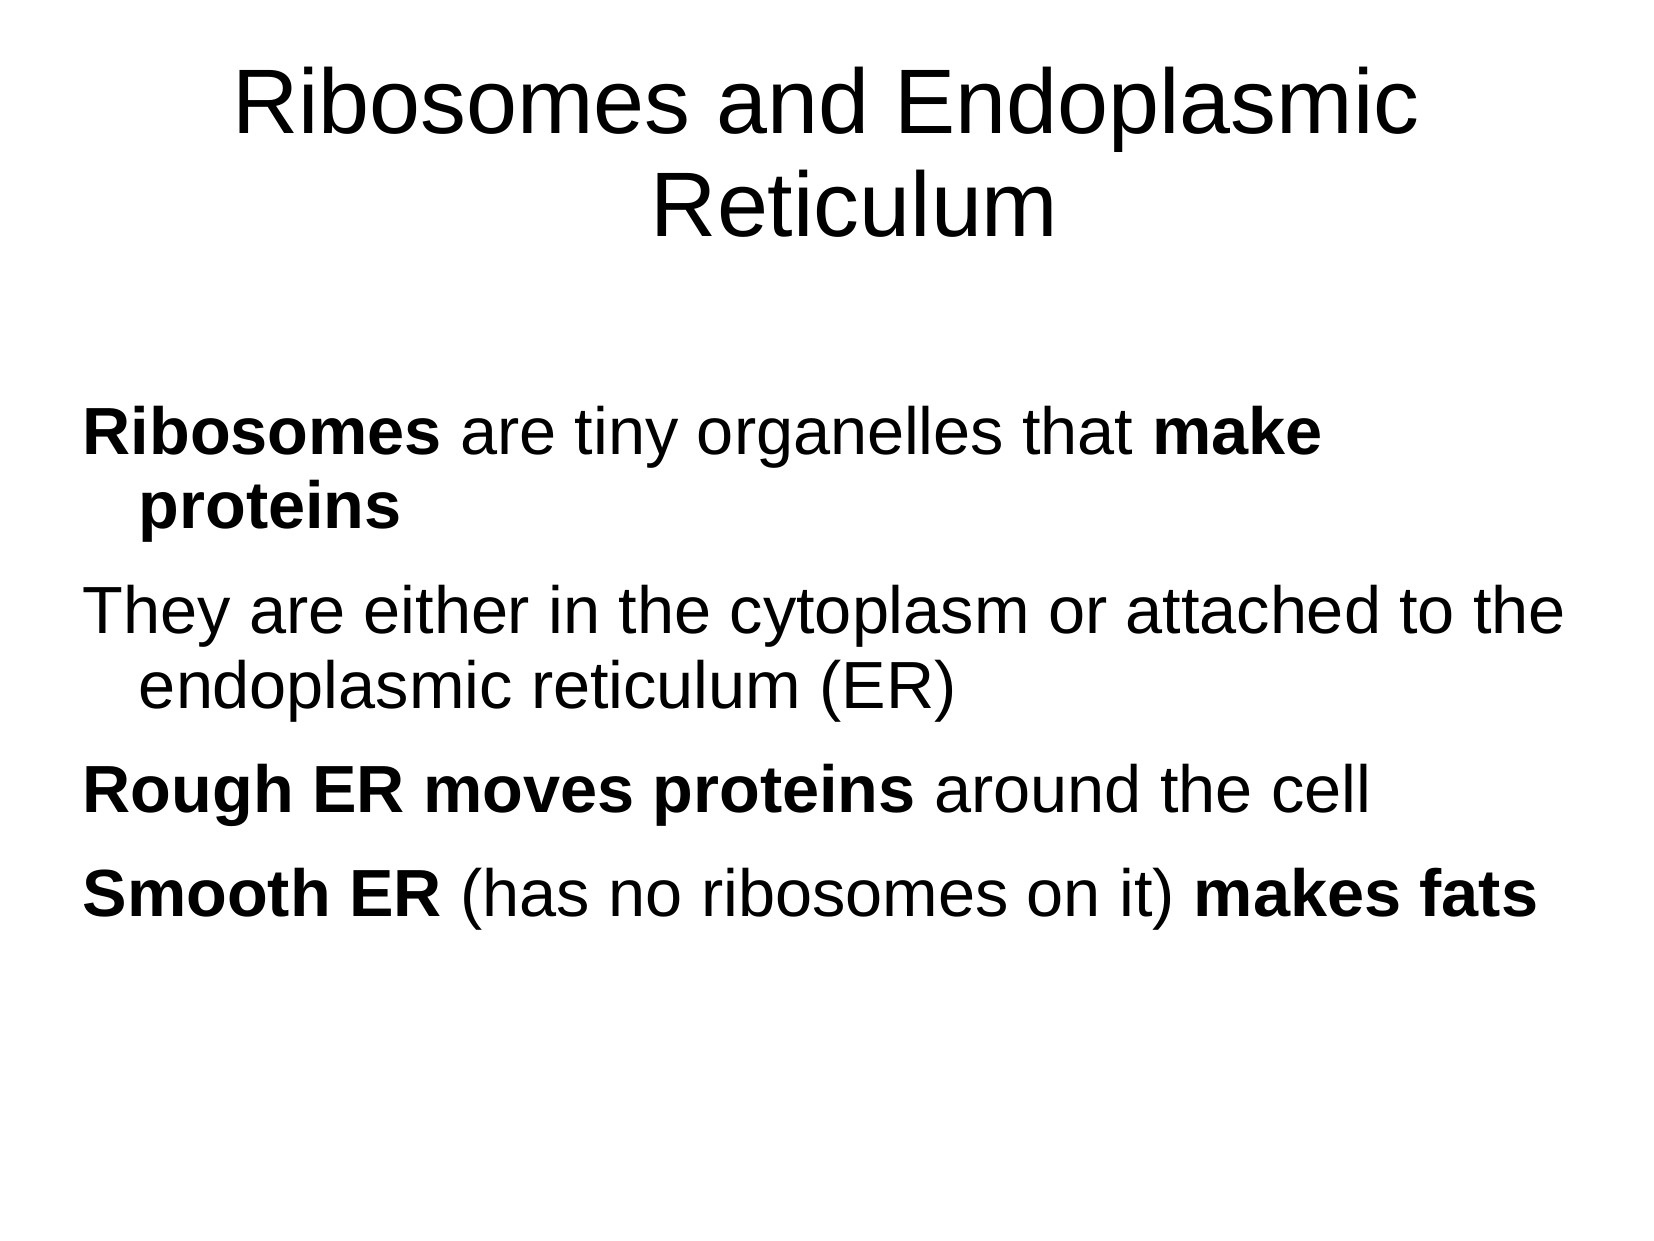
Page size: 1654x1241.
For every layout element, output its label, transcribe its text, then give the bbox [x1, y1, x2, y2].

title Ribosomes and Endoplasmic Reticulum [82, 50, 1571, 256]
list Ribosomes are tiny organelles that make proteins They are either in the cytoplasm or attached to the endoplasmic reticulum (ER) Rough ER moves proteins around the cell Smooth ER (has no ribosomes on it) makes fats [82, 289, 1571, 1094]
